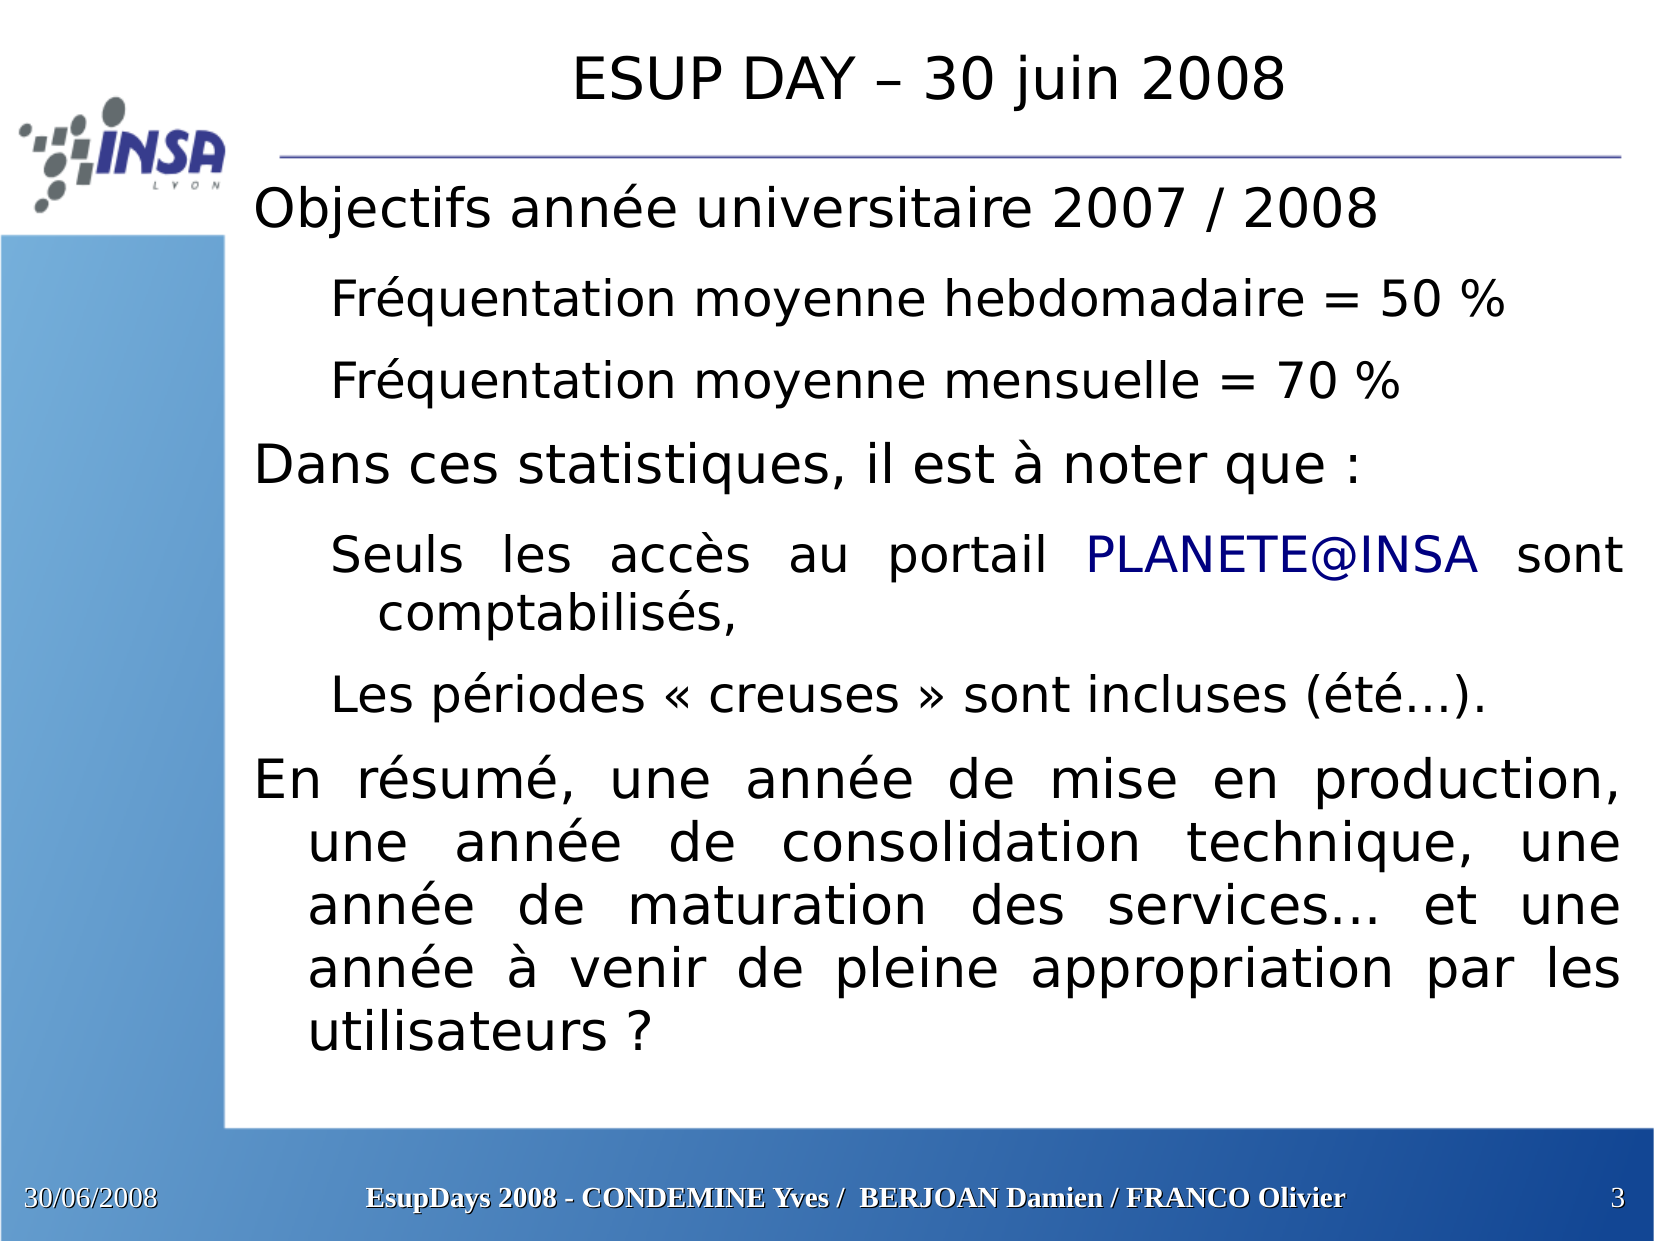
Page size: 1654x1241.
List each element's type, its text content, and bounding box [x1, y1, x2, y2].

picture [0, 0, 1654, 1241]
list Objectifs année universitaire 2007 / 2008 Fréquentation moyenne hebdomadaire = 50 % Fréquentation moyenne mensuelle = 70 % Dans ces statistiques, il est à noter que : Seuls les accès au portail PLANETE@INSA sont comptabilisés, Les périodes « creuses » sont incluses (été...). En résumé, une année de mise en production, une année de consolidation technique, une année de maturation des services... et une année à venir de pleine appropriation par les utilisateurs ? [236, 177, 1625, 1108]
title ESUP DAY – 30 juin 2008 [236, 11, 1625, 148]
